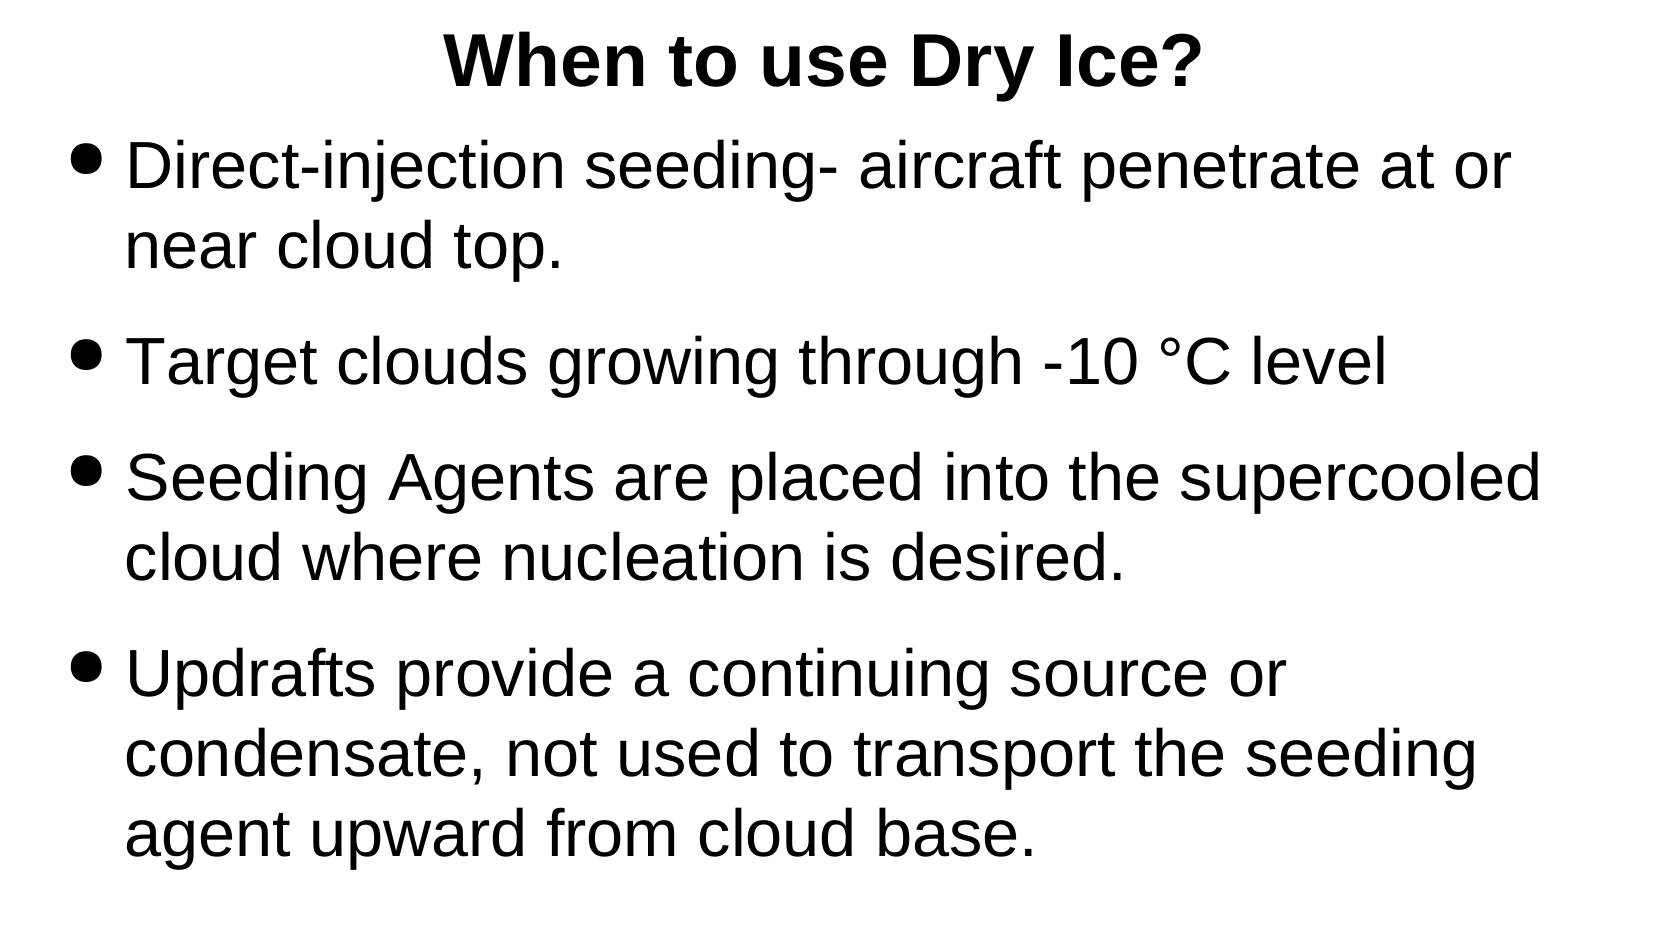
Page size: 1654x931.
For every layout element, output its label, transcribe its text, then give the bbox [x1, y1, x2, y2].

text_box Direct-injection seeding- aircraft penetrate at or near cloud top. Target clouds growing through -10 °C level Seeding Agents are placed into the supercooled cloud where nucleation is desired. Updrafts provide a continuing source or condensate, not used to transport the seeding agent upward from cloud base. [19, 114, 1631, 878]
title When to use Dry Ice? [0, 5, 1654, 107]
